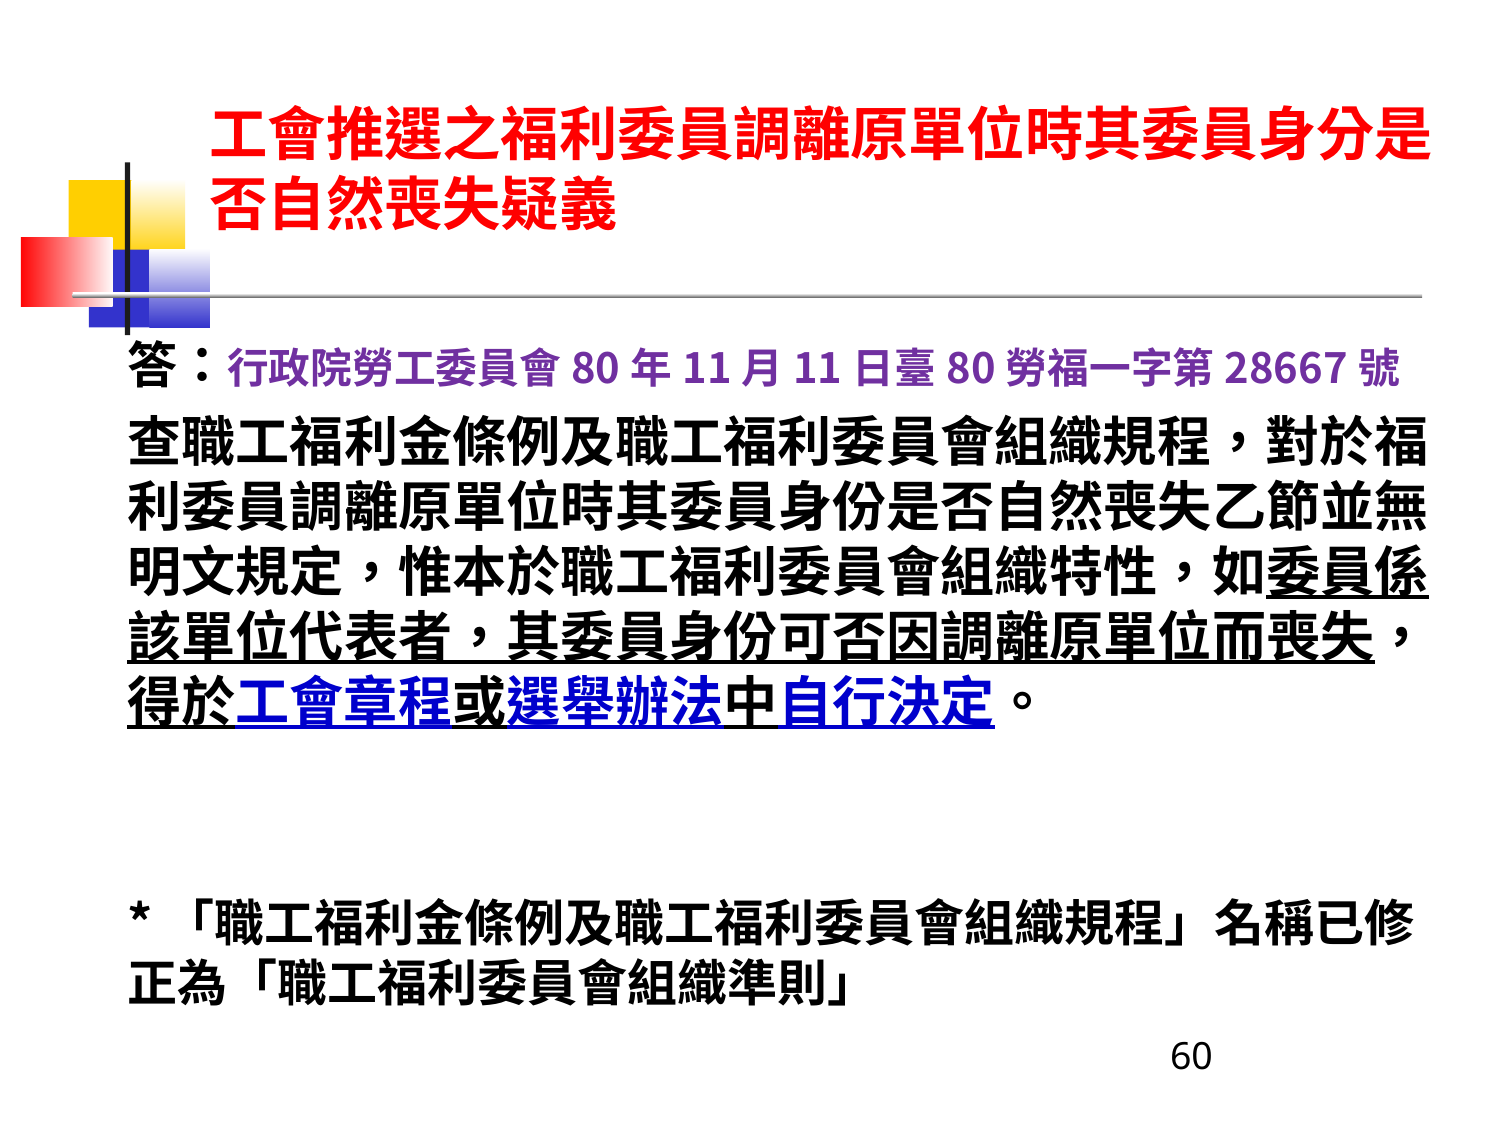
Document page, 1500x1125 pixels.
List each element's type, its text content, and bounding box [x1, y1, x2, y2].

title 工會推選之福利委員調離原單位時其委員身分是否自然喪失疑義 [194, 90, 1474, 330]
slide_number <編號> [1155, 1024, 1468, 1100]
list 答：行政院勞工委員會80年11月11日臺80勞福一字第28667號 查職工福利金條例及職工福利委員會組織規程，對於福利委員調離原單位時其委員身份是否自然喪失乙節並無明文規定，惟本於職工福利委員會組織特性，如委員係該單位代表者，其委員身份可否因調離原單位而喪失，得於工會章程或選舉辦法中自行決定。 *「職工福利金條例及職工福利委員會組織規程」名稱已修正為「職工福利委員會組織準則」 [112, 326, 1459, 1083]
